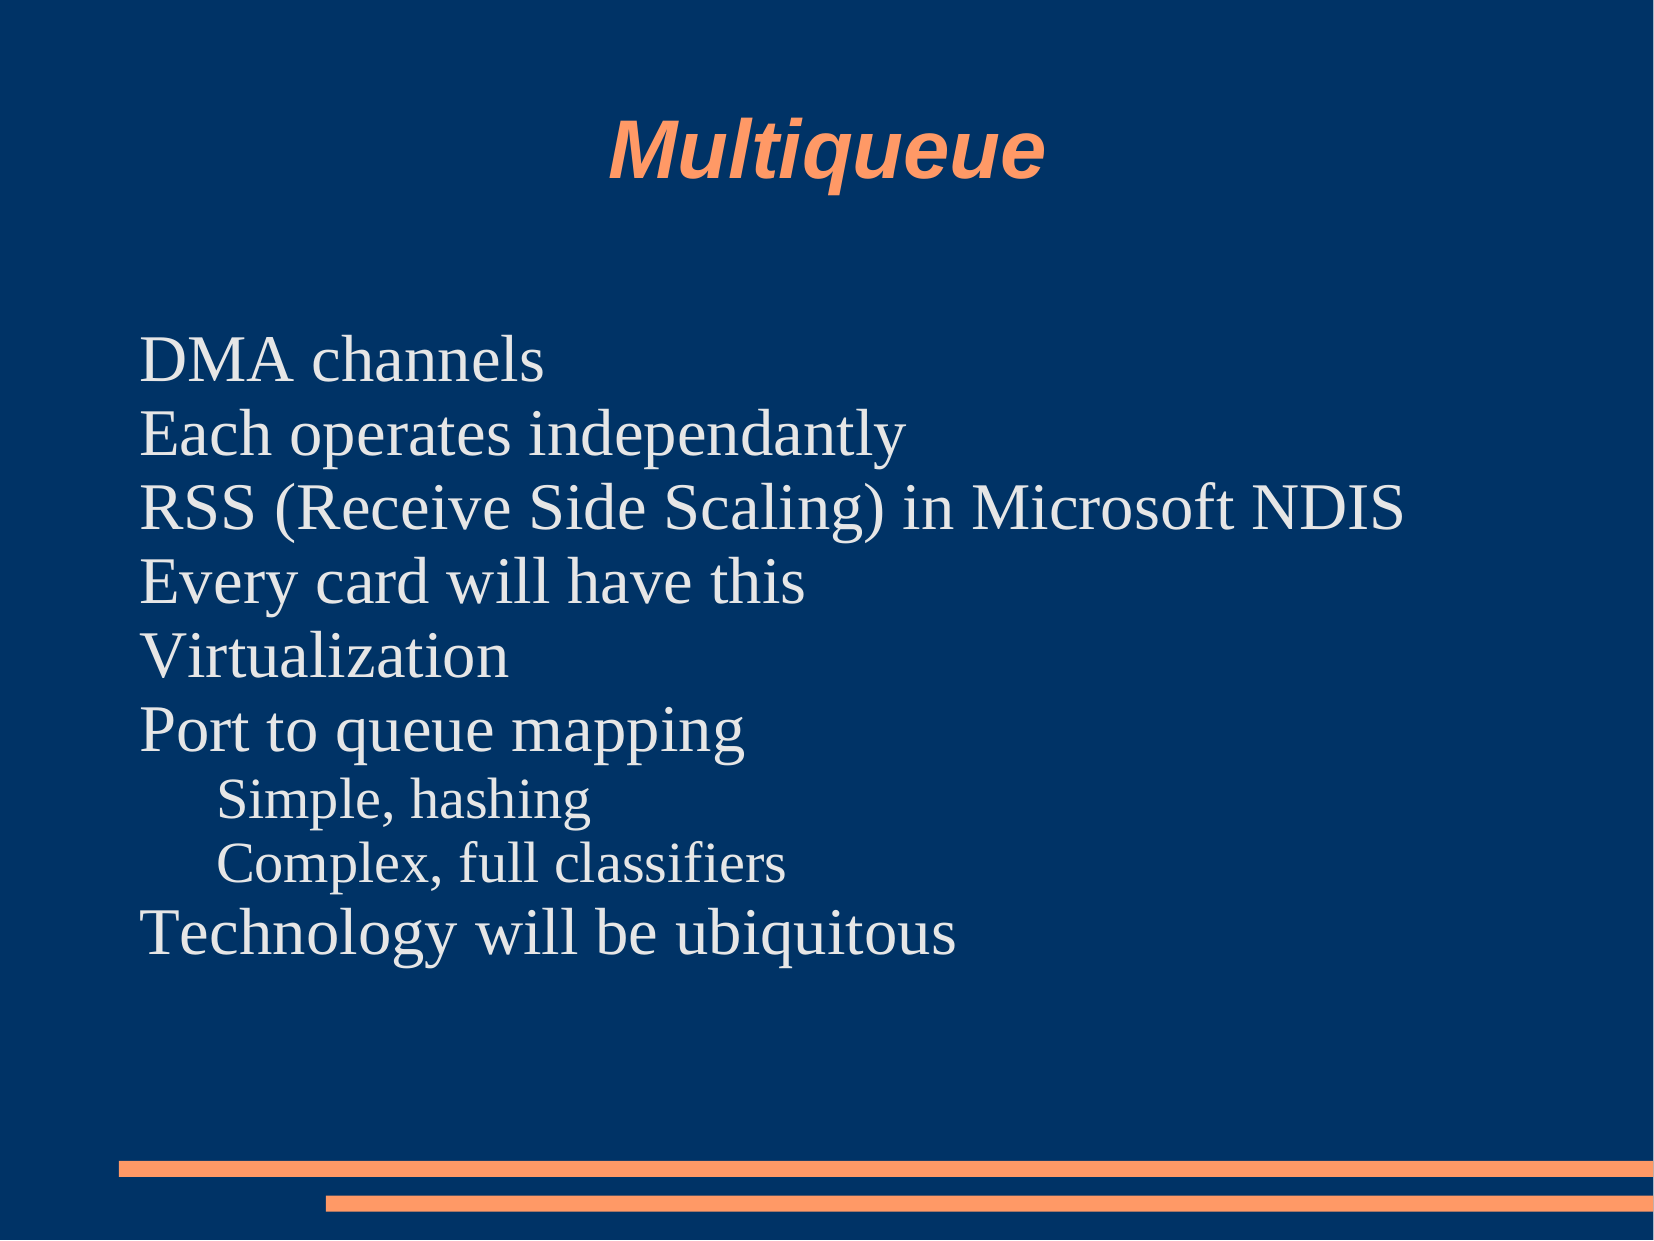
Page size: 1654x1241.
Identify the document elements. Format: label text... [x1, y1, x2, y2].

title Multiqueue [121, 53, 1534, 247]
list DMA channels Each operates independantly RSS (Receive Side Scaling) in Microsoft NDIS Every card will have this Virtualization Port to queue mapping Simple, hashing Complex, full classifiers Technology will be ubiquitous [121, 322, 1561, 1118]
